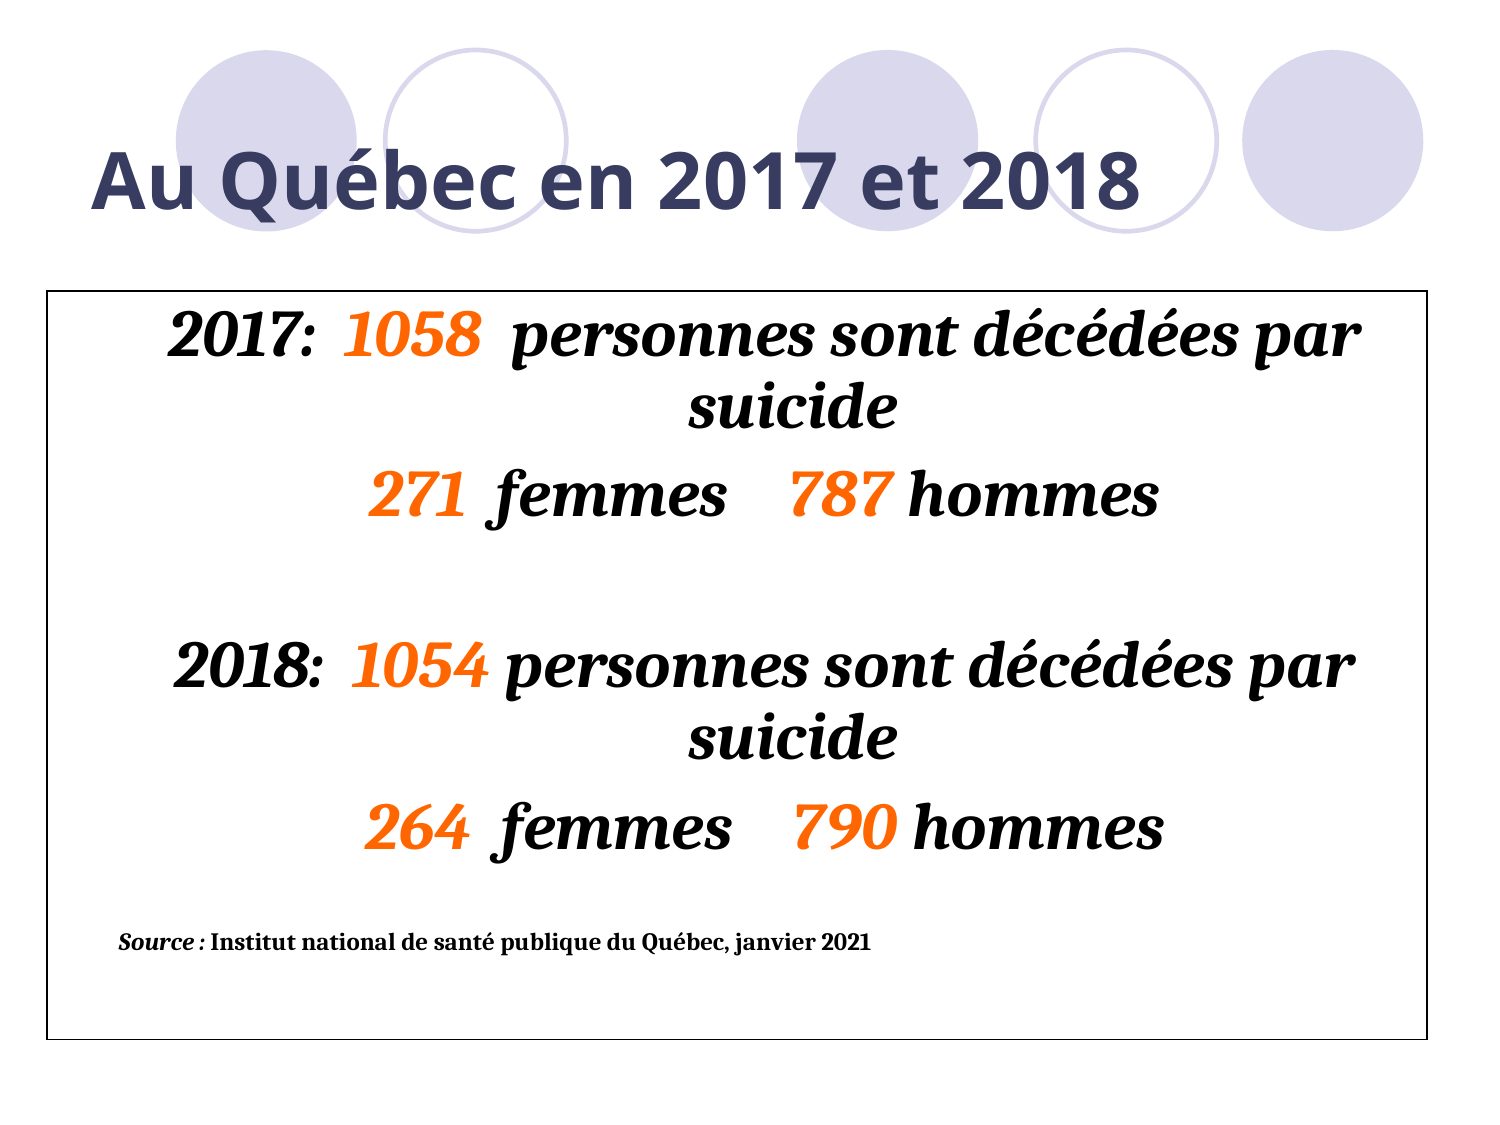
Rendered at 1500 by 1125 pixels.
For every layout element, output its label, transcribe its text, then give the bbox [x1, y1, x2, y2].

list 2017: 1058 personnes sont décédées par suicide 271 femmes 787 hommes 2018: 1054 personnes sont décédées par suicide 264 femmes 790 hommes Source : Institut national de santé publique du Québec, janvier 2021 [47, 290, 1427, 1040]
title Au Québec en 2017 et 2018 [76, 90, 1427, 266]
